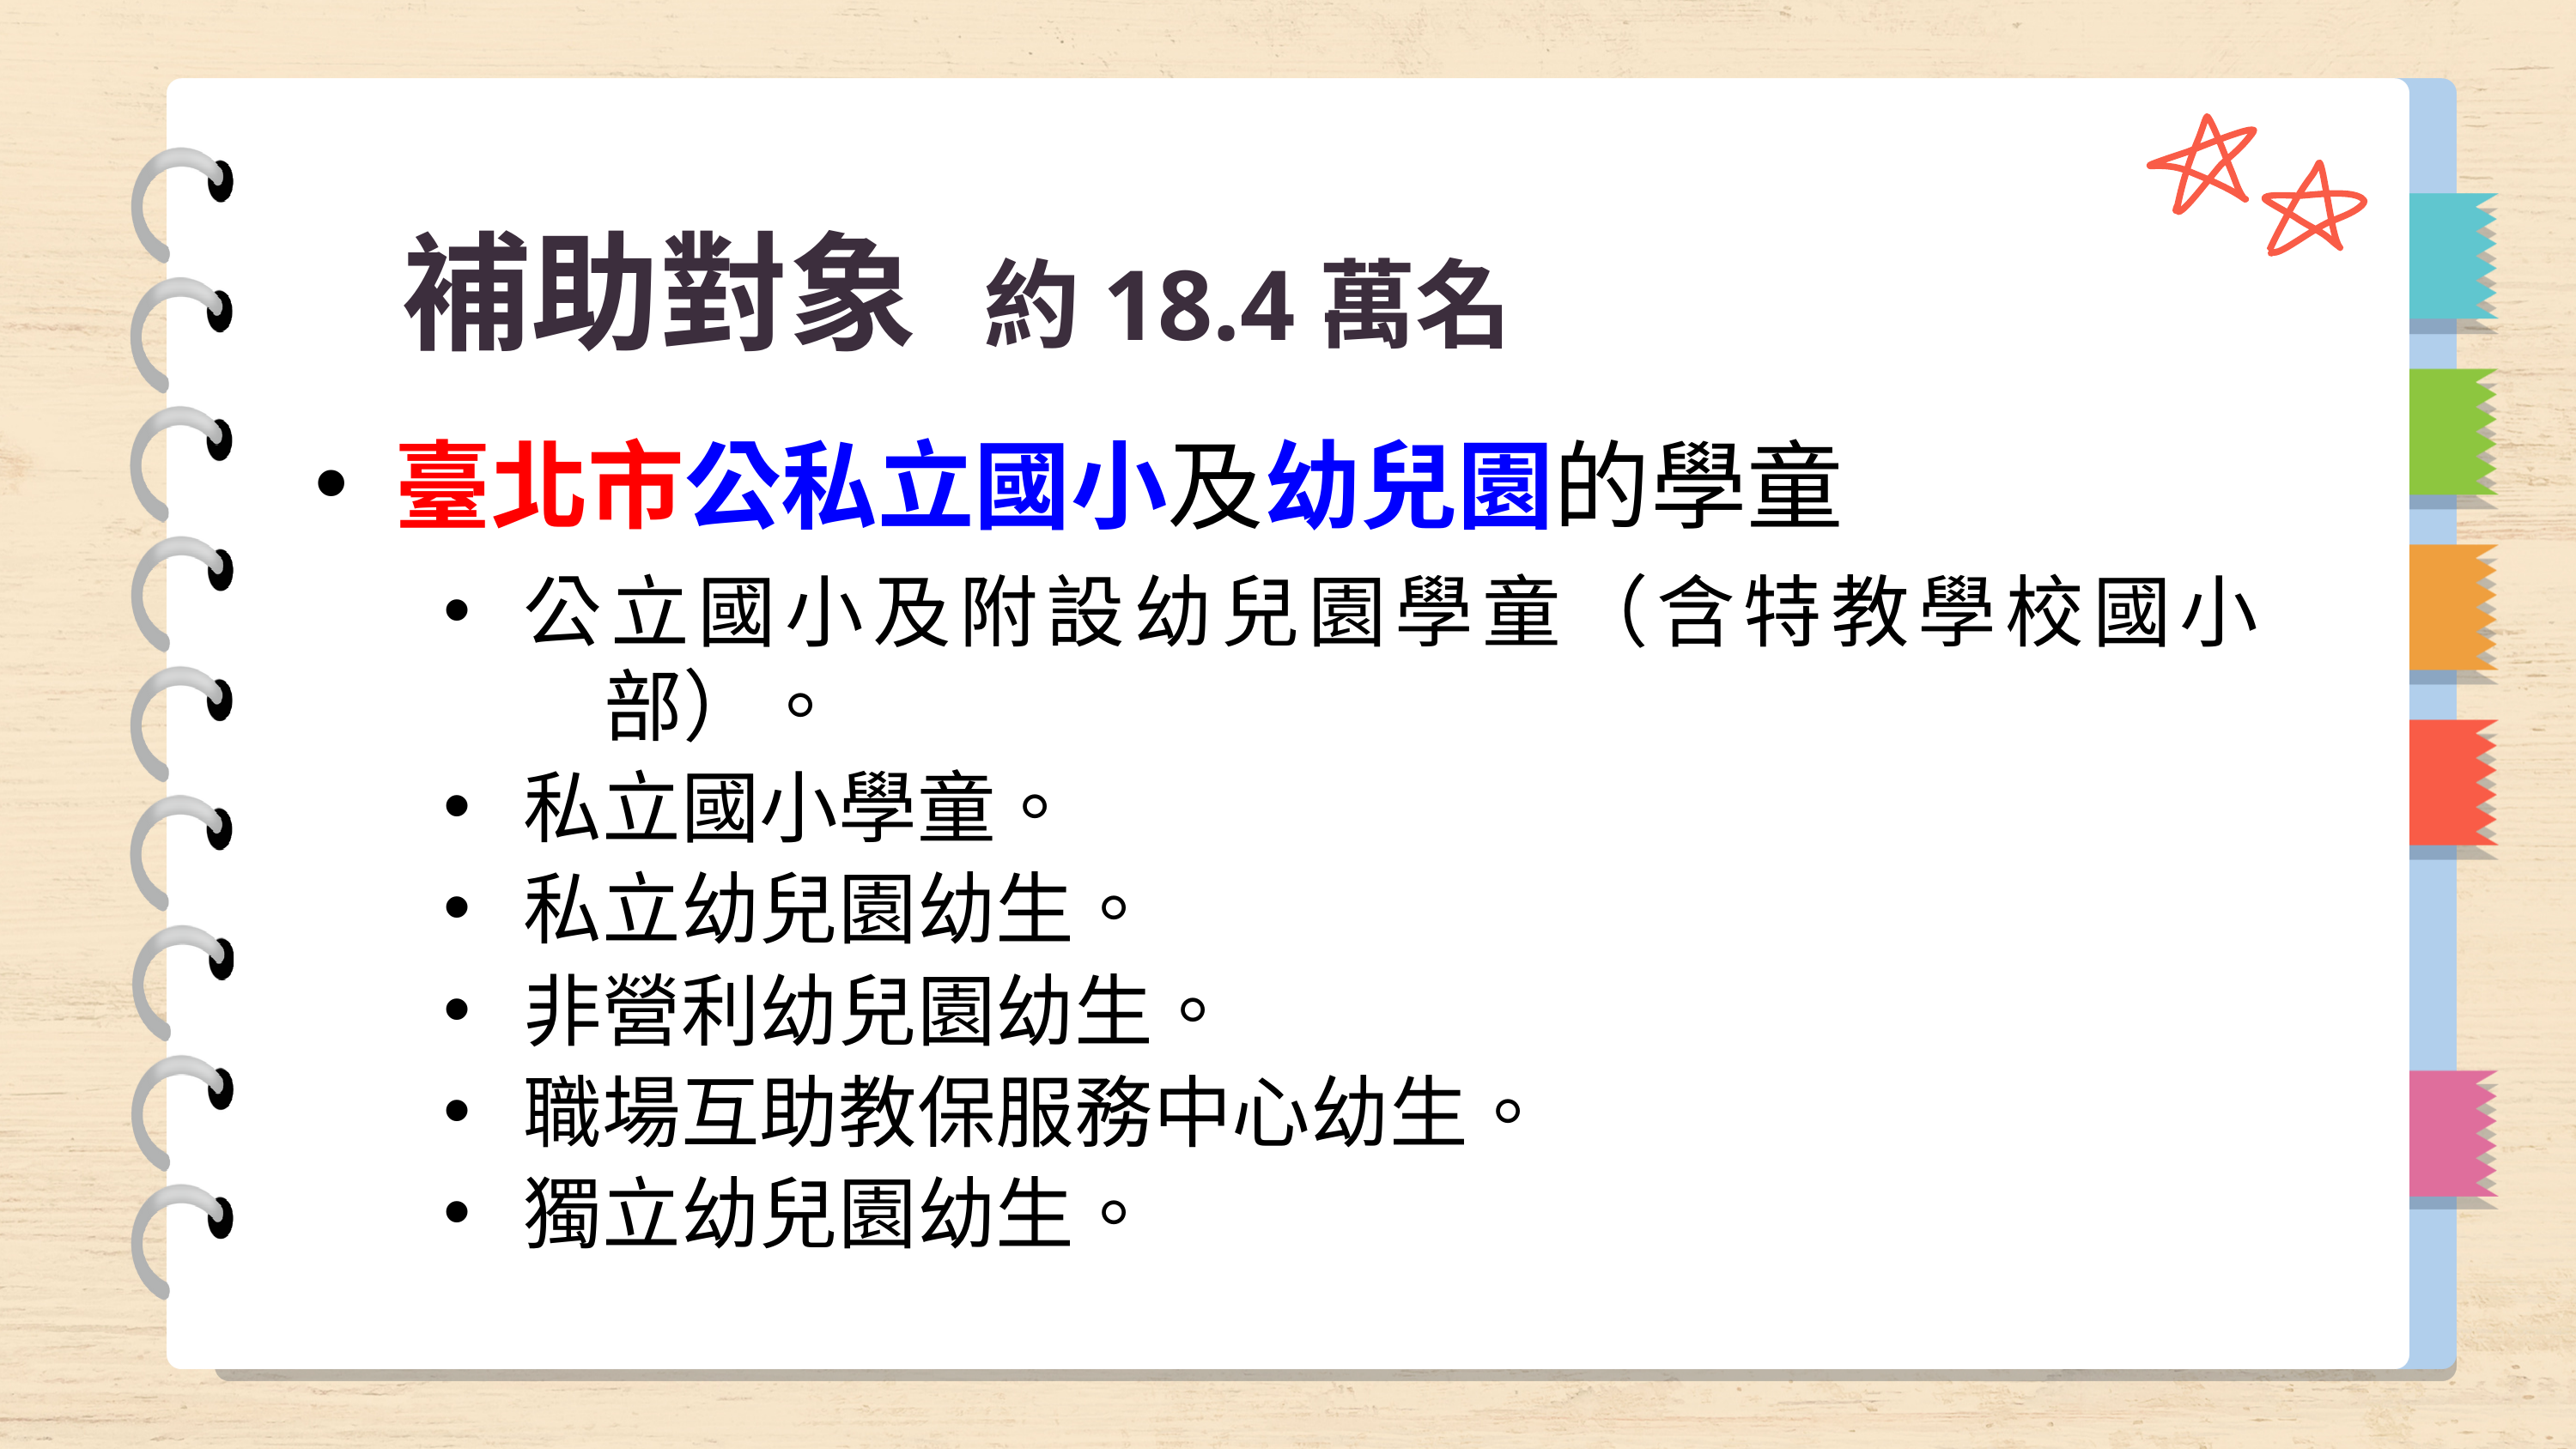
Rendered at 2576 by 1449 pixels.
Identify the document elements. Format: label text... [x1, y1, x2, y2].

text_box [130, 148, 234, 1301]
text_box [2146, 112, 2368, 258]
text_box 臺北市公私立國小及幼兒園的學童 公立國小及附設幼兒園學童（含特教學校國小部）。 私立國小學童。 私立幼兒園幼生。 非營利幼兒園幼生。 職場互助教保服務中心幼生。 獨立幼兒園幼生。 [313, 424, 2275, 1172]
text_box 補助對象 約18.4萬名 [402, 211, 1600, 368]
